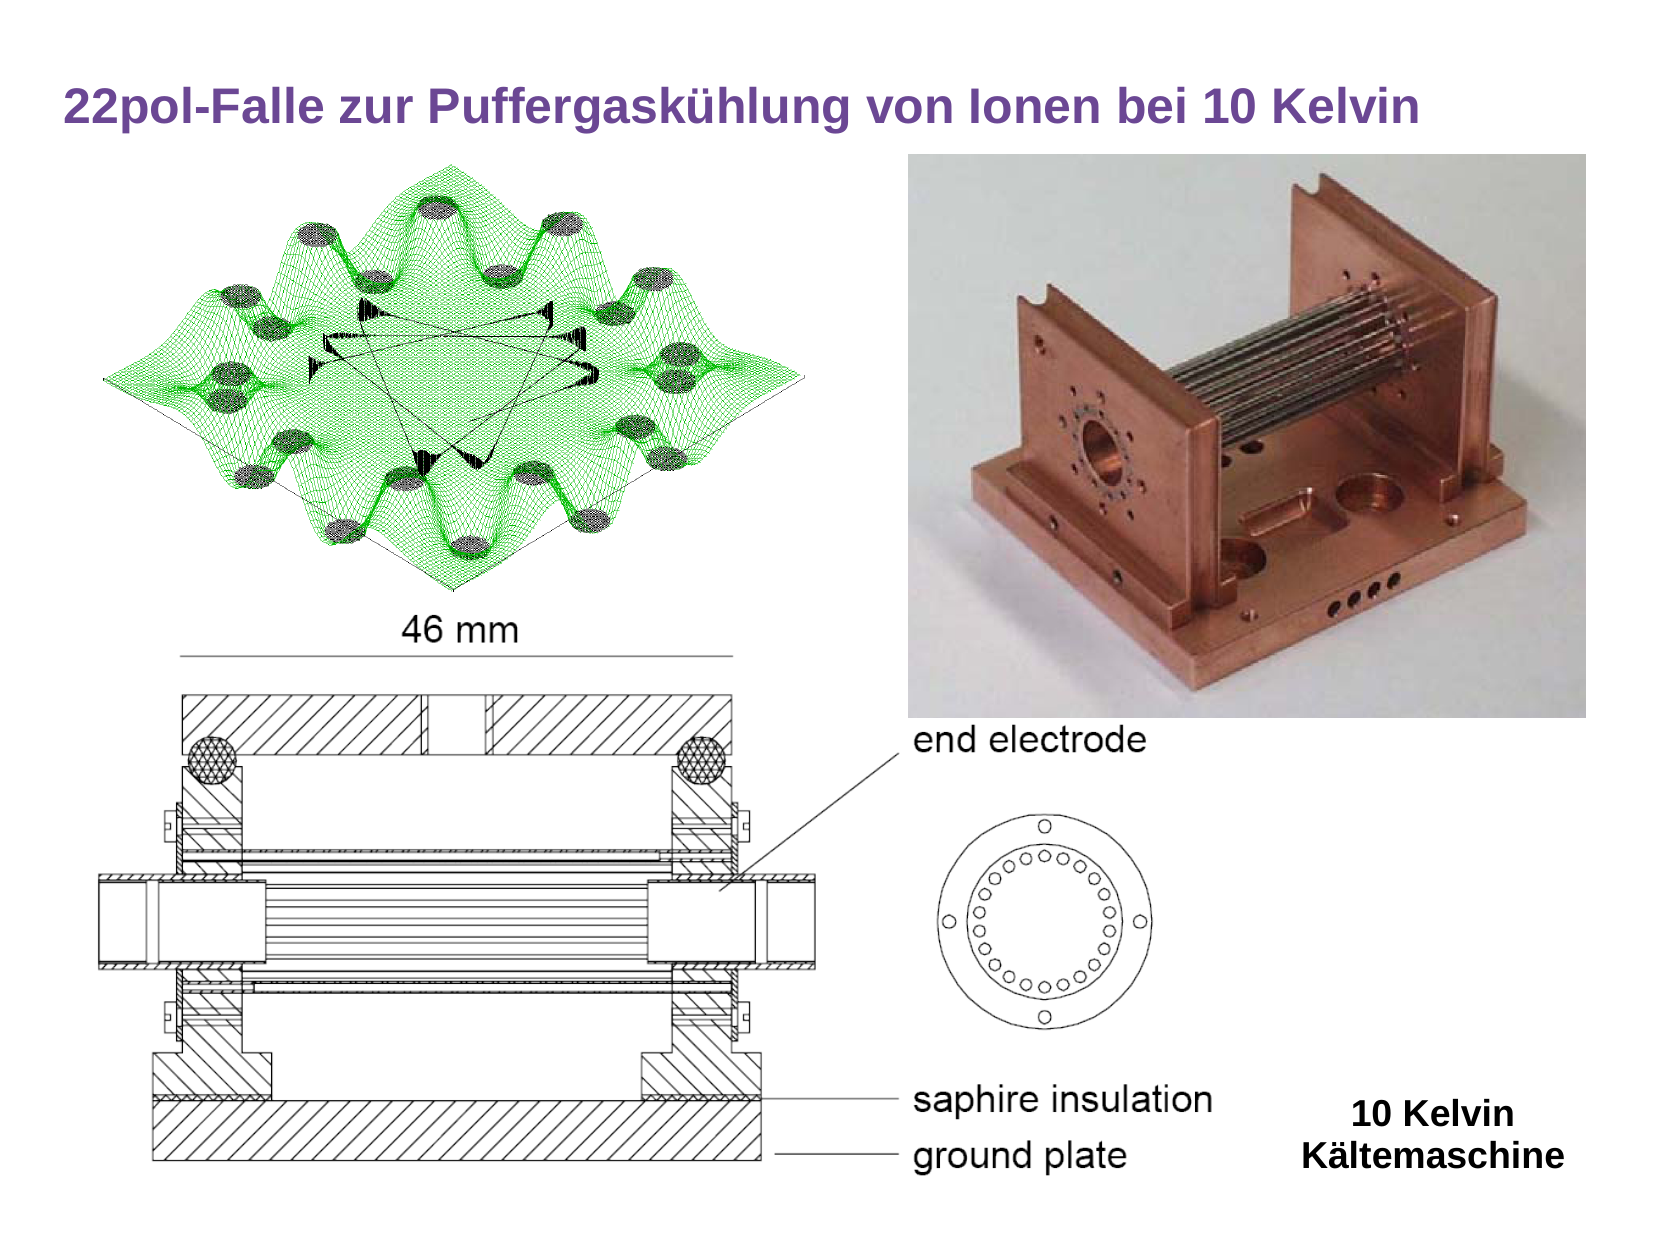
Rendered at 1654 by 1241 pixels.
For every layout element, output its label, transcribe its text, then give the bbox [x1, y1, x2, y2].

text_box 10 Kelvin Kältemaschine [1286, 1084, 1581, 1184]
text_box 22pol-Falle zur Puffergaskühlung von Ionen bei 10 Kelvin [49, 70, 1438, 142]
picture [65, 142, 1586, 1223]
